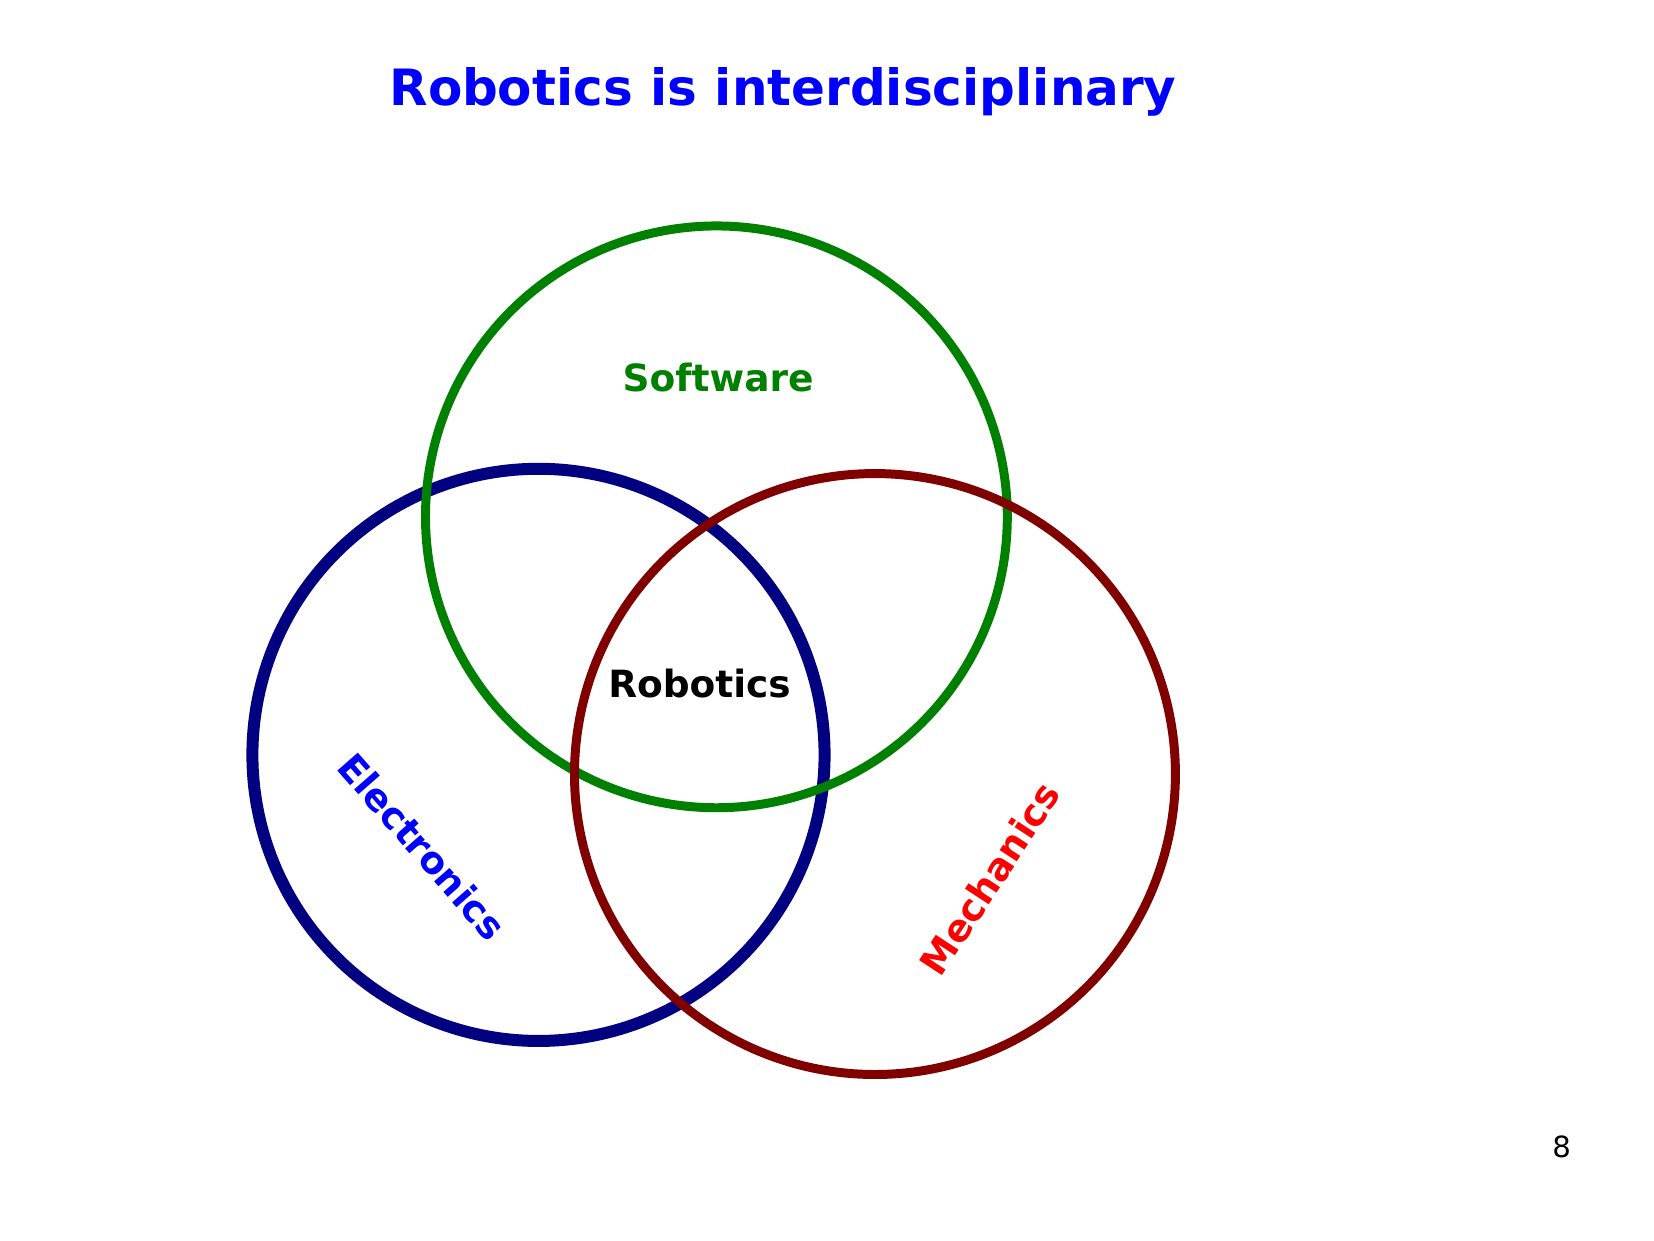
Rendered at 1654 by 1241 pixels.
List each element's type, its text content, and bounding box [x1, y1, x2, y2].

text_box Electronics [313, 730, 530, 966]
text_box Software [607, 349, 829, 409]
text_box Mechanics [897, 758, 1084, 1000]
text_box Robotics is interdisciplinary [374, 51, 1192, 125]
text_box Robotics [593, 655, 806, 714]
